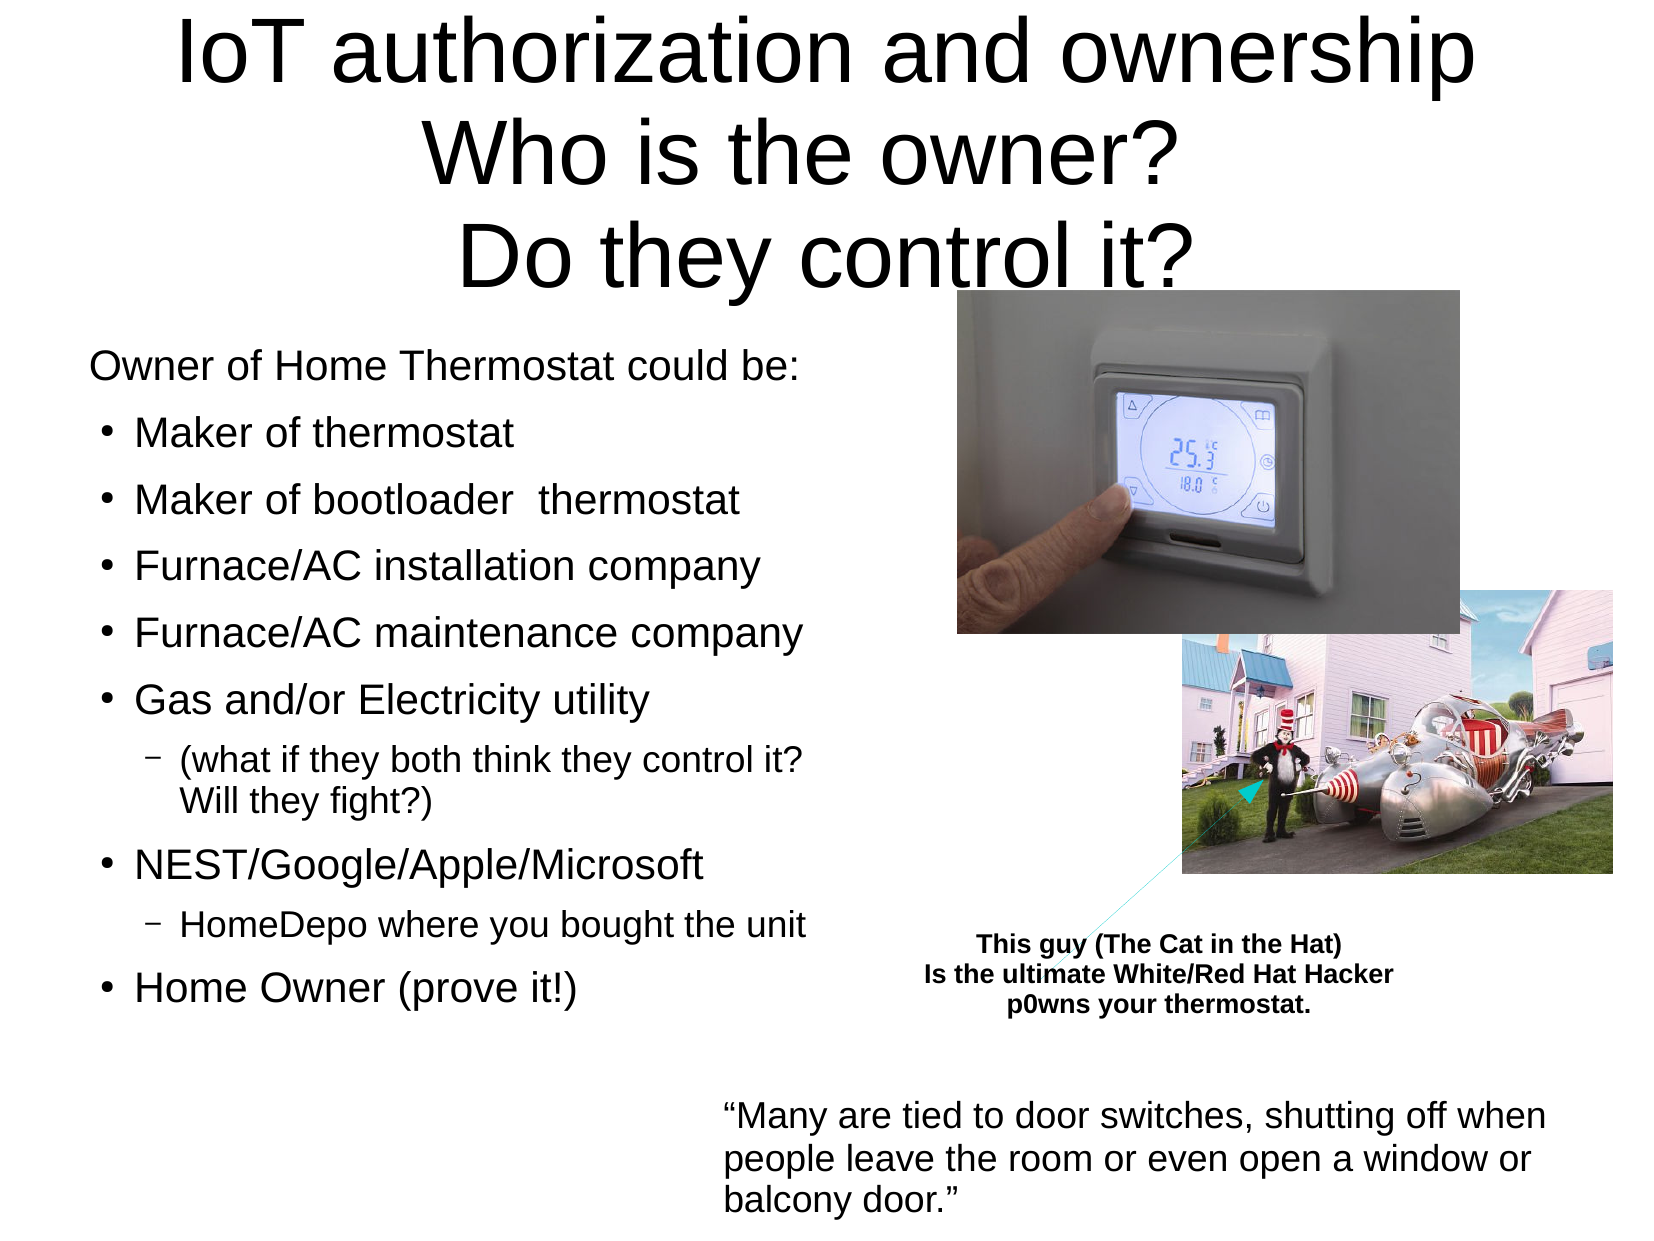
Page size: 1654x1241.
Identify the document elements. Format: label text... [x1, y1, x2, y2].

title IoT authorization and ownership Who is the owner? Do they control it? [82, 0, 1571, 307]
list Owner of Home Thermostat could be: Maker of thermostat Maker of bootloader thermostat Furnace/AC installation company Furnace/AC maintenance company Gas and/or Electricity utility (what if they both think they control it? Will they fight?) NEST/Google/Apple/Microsoft HomeDepo where you bought the unit Home Owner (prove it!) [88, 341, 815, 1063]
picture [957, 290, 1613, 875]
text_box “Many are tied to door switches, shutting off when people leave the room or even open a window or balcony door.” [708, 1087, 1642, 1229]
text_box This guy (The Cat in the Hat) Is the ultimate White/Red Hat Hacker p0wns your thermostat. [909, 921, 1409, 1027]
